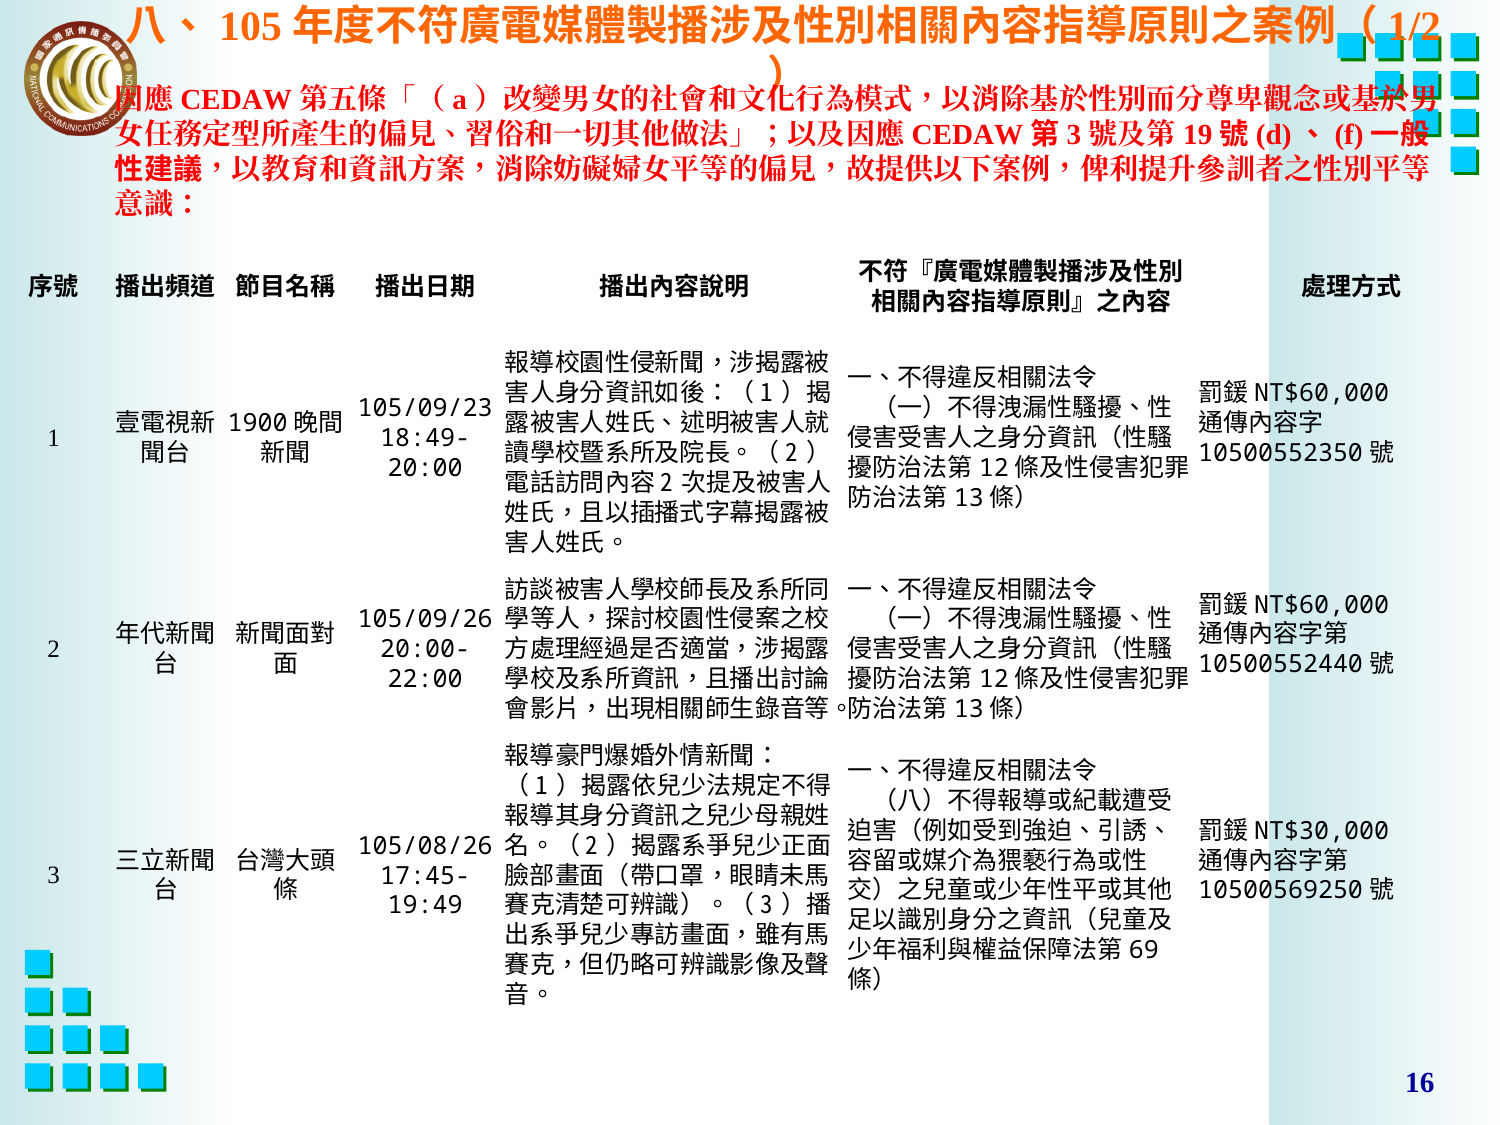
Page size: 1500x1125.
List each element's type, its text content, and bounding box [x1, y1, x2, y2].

text_box 因應CEDAW第五條「（a）改變男女的社會和文化行為模式，以消除基於性別而分尊卑觀念或基於男女任務定型所產生的偏見、習俗和一切其他做法」；以及因應CEDAW第3號及第19號(d)、(f)一般性建議，以教育和資訊方案，消除妨礙婦女平等的偏見，故提供以下案例，俾利提升參訓者之性別平等意識： [100, 72, 1459, 229]
table_cell 報導校園性侵新聞，涉揭露被害人身分資訊如後：（1）揭露被害人姓氏、述明被害人就讀學校暨系所及院長。（2）電話訪問內容2次提及被害人姓氏，且以插播式字幕揭露被害人姓氏。 [503, 315, 846, 557]
table_cell 壹電視新聞台 [107, 315, 224, 557]
table_cell 2 [0, 557, 107, 738]
table_cell 罰鍰NT$30,000 通傳內容字第 10500569250號 [1197, 738, 1500, 1009]
table_cell 105/08/26 17:45-19:49 [347, 738, 503, 1009]
table_cell 訪談被害人學校師長及系所同學等人，探討校園性侵案之校方處理經過是否適當，涉揭露學校及系所資訊，且播出討論會影片，出現相關師生錄音等。 [503, 557, 846, 738]
table_header 不符『廣電媒體製播涉及性別相關內容指導原則』之內容 [846, 255, 1197, 315]
table_header 節目名稱 [224, 255, 347, 315]
table_header 播出內容說明 [503, 255, 846, 315]
table_cell 105/09/23 18:49-20:00 [347, 315, 503, 557]
table_cell 1900晚間新聞 [224, 315, 347, 557]
table_cell 一、不得違反相關法令 （一）不得洩漏性騷擾、性侵害受害人之身分資訊（性騷擾防治法第12條及性侵害犯罪防治法第13條） [846, 557, 1197, 738]
table_header 處理方式 [1197, 255, 1500, 315]
table_cell 3 [0, 738, 107, 1009]
table_cell 罰鍰NT$60,000 通傳內容字第 10500552440號 [1197, 557, 1500, 738]
picture [24, 21, 106, 136]
table_header 播出日期 [347, 255, 503, 315]
table_cell 一、不得違反相關法令 （一）不得洩漏性騷擾、性侵害受害人之身分資訊（性騷擾防治法第12條及性侵害犯罪防治法第13條） [846, 315, 1197, 557]
table_cell 報導豪門爆婚外情新聞：（1）揭露依兒少法規定不得報導其身分資訊之兒少母親姓名。（2）揭露系爭兒少正面臉部畫面（帶口罩，眼睛未馬賽克清楚可辨識）。（3）播出系爭兒少專訪畫面，雖有馬賽克，但仍略可辨識影像及聲音。 [503, 738, 846, 1009]
table_cell 新聞面對面 [224, 557, 347, 738]
table_cell 三立新聞台 [107, 738, 224, 1009]
table_cell 105/09/26 20:00-22:00 [347, 557, 503, 738]
table_cell 年代新聞台 [107, 557, 224, 738]
table_header 序號 [0, 255, 107, 315]
table_cell 1 [0, 315, 107, 557]
table_cell 台灣大頭條 [224, 738, 347, 1009]
table_header 播出頻道 [107, 255, 224, 315]
table_cell 罰鍰NT$60,000 通傳內容字 10500552350號 [1197, 315, 1500, 557]
title 八、105年度不符廣電媒體製播涉及性別相關內容指導原則之案例（1/2） [106, 7, 1471, 91]
table_cell 一、不得違反相關法令 （八）不得報導或紀載遭受迫害（例如受到強迫、引誘、容留或媒介為猥褻行為或性交）之兒童或少年性平或其他足以識別身分之資訊（兒童及少年福利與權益保障法第69條） [846, 738, 1197, 1009]
